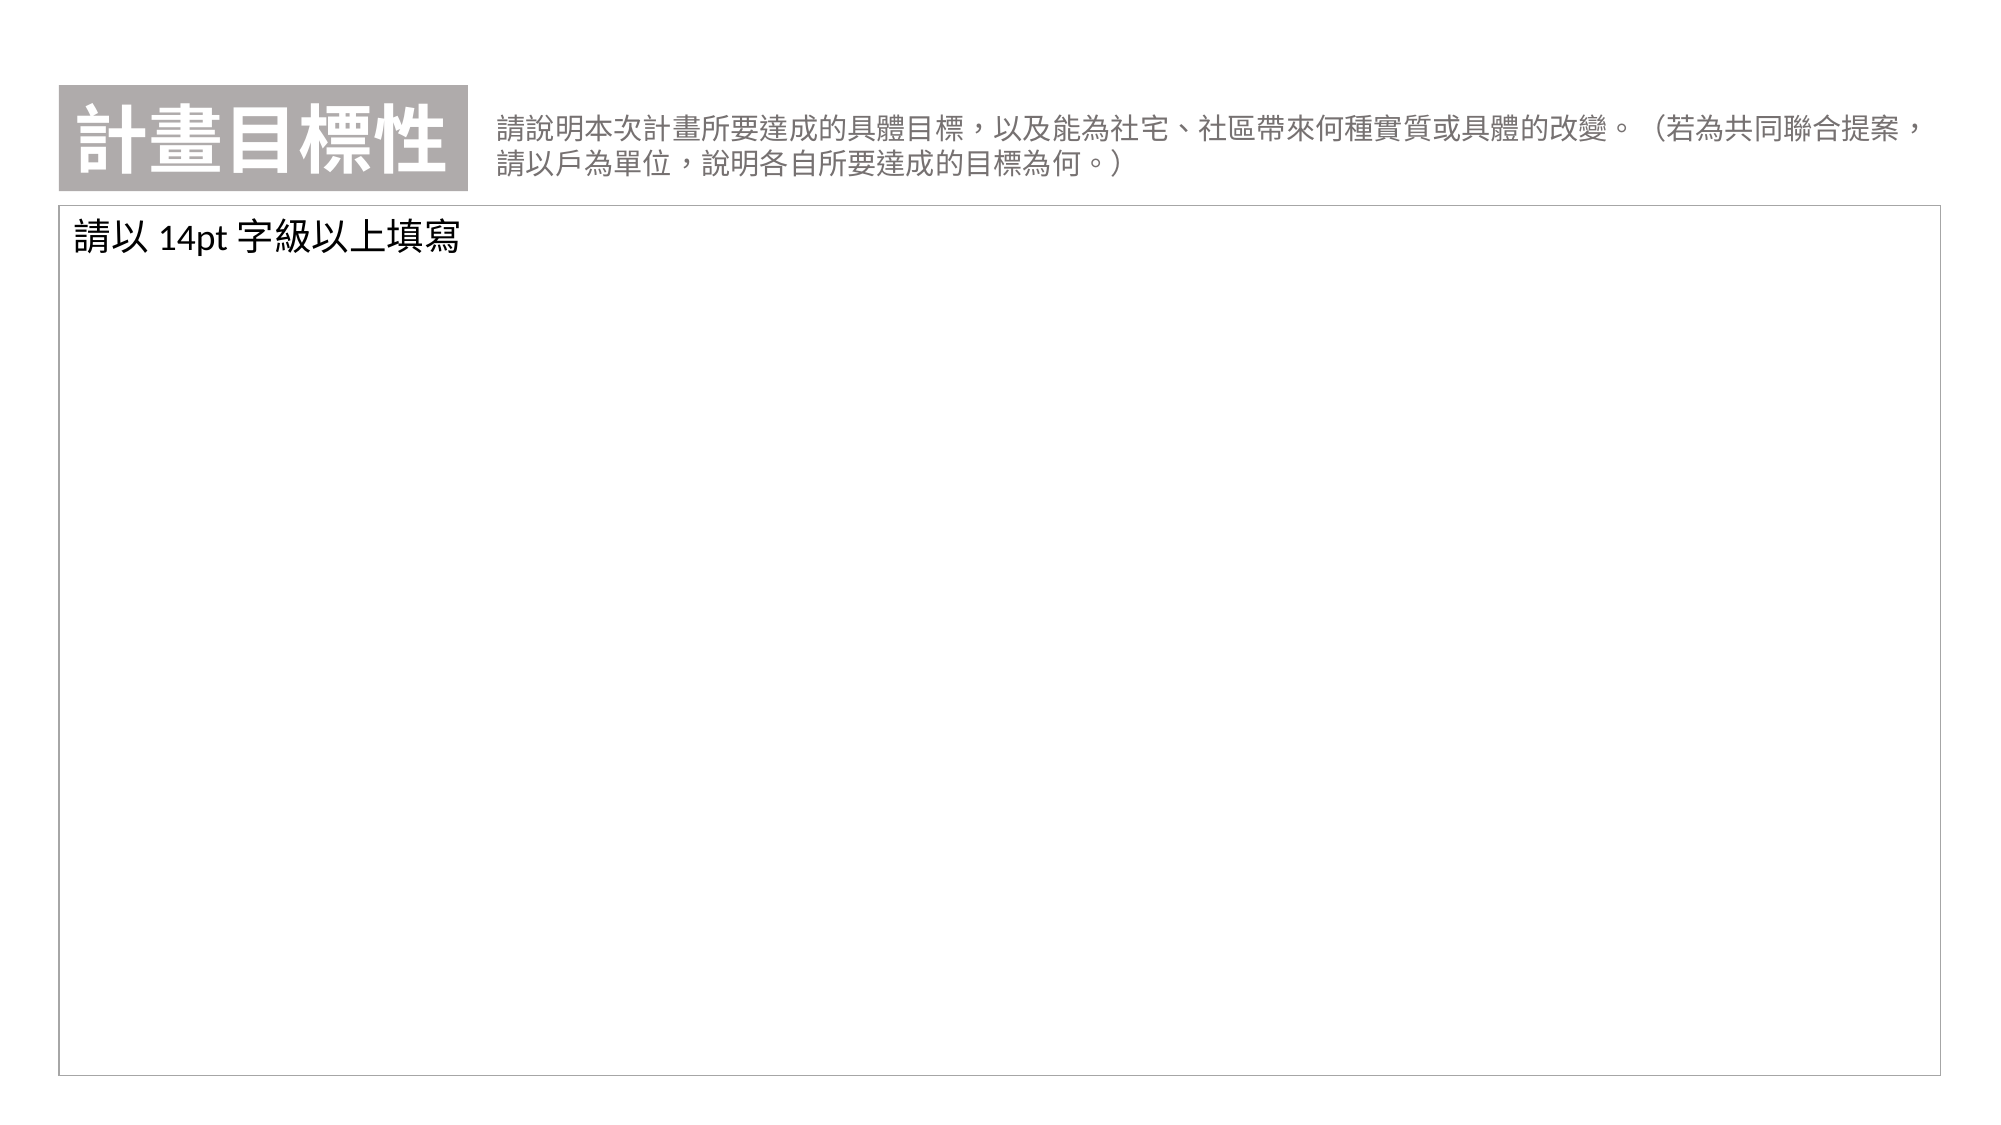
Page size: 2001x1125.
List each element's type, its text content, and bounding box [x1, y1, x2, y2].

text_box 請說明本次計畫所要達成的具體目標，以及能為社宅、社區帶來何種實質或具體的改變。（若為共同聯合提案，請以戶為單位，說明各自所要達成的目標為何。） [481, 102, 1941, 189]
text_box 請以14pt字級以上填寫 [58, 205, 1941, 1076]
text_box 計畫目標性 [58, 85, 468, 192]
